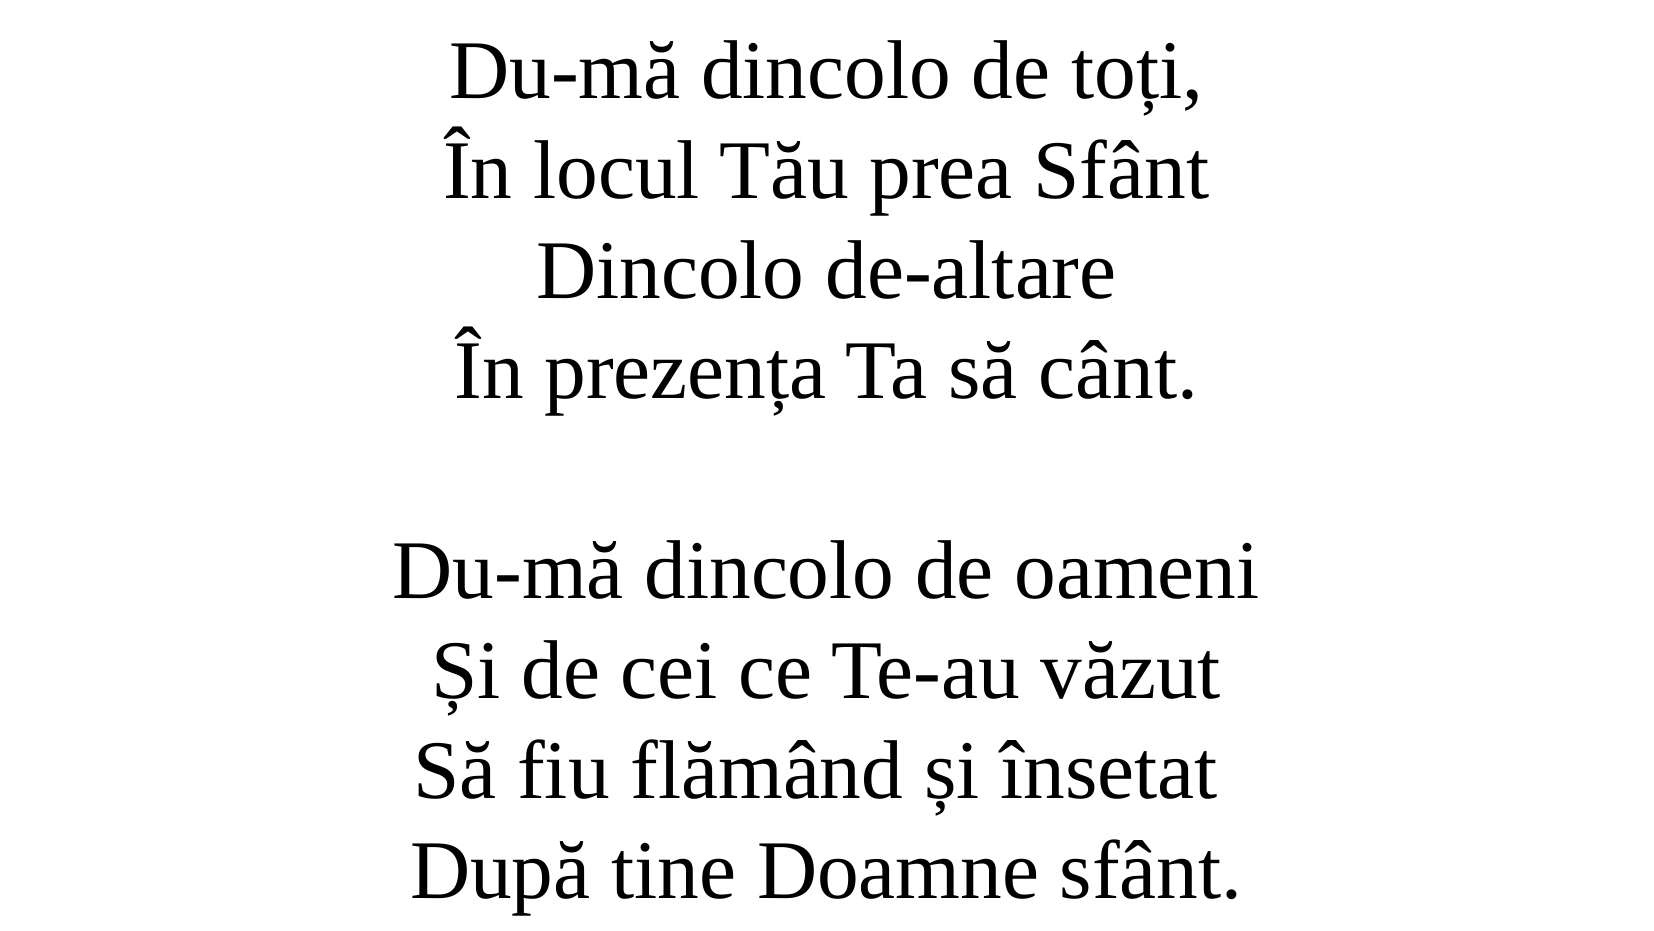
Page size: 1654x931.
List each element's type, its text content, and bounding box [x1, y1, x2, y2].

subtitle Du-mă dincolo de toți, În locul Tău prea Sfânt Dincolo de-altare În prezența Ta să cânt. Du-mă dincolo de oameni Și de cei ce Te-au văzut Să fiu flămând și însetat După tine Doamne sfânt. [0, 7, 1654, 760]
